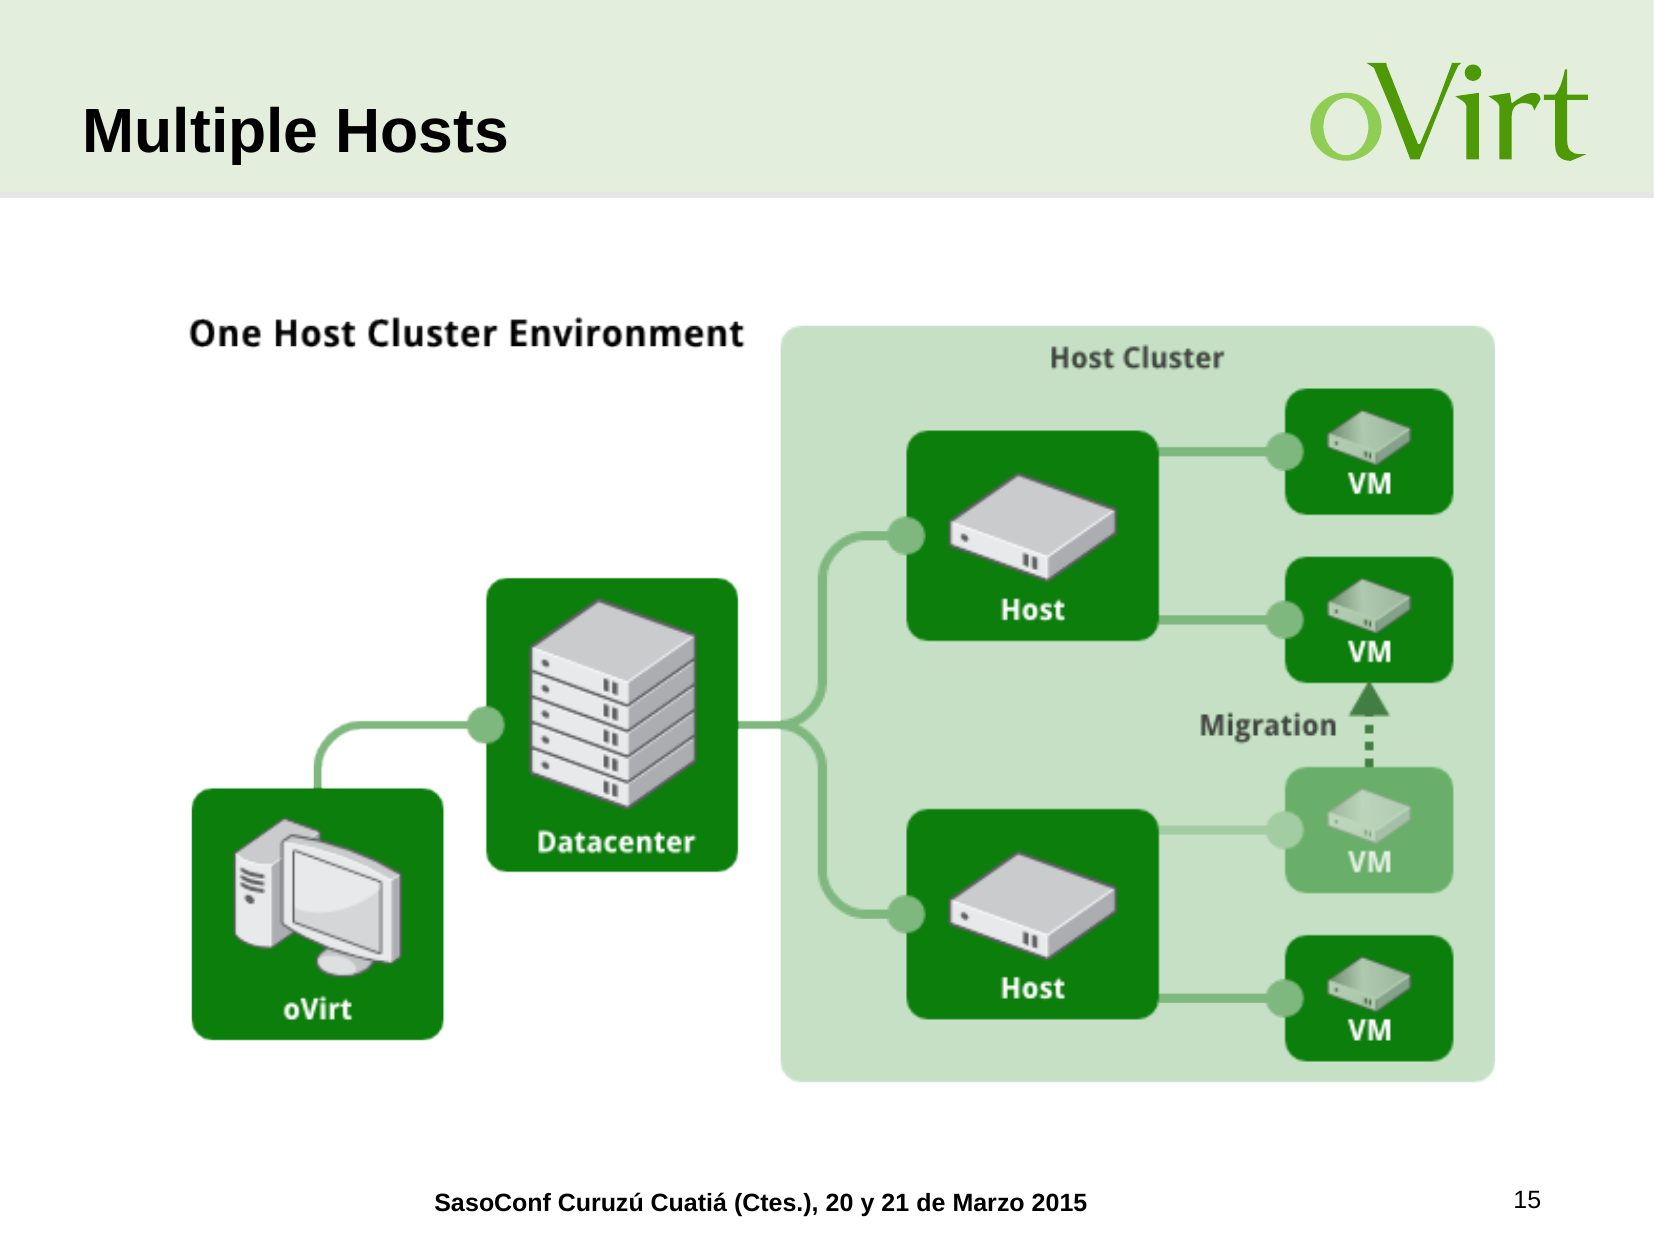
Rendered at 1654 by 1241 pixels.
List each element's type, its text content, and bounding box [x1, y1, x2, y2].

picture [150, 284, 1538, 1126]
title Multiple Hosts [82, 37, 1571, 226]
